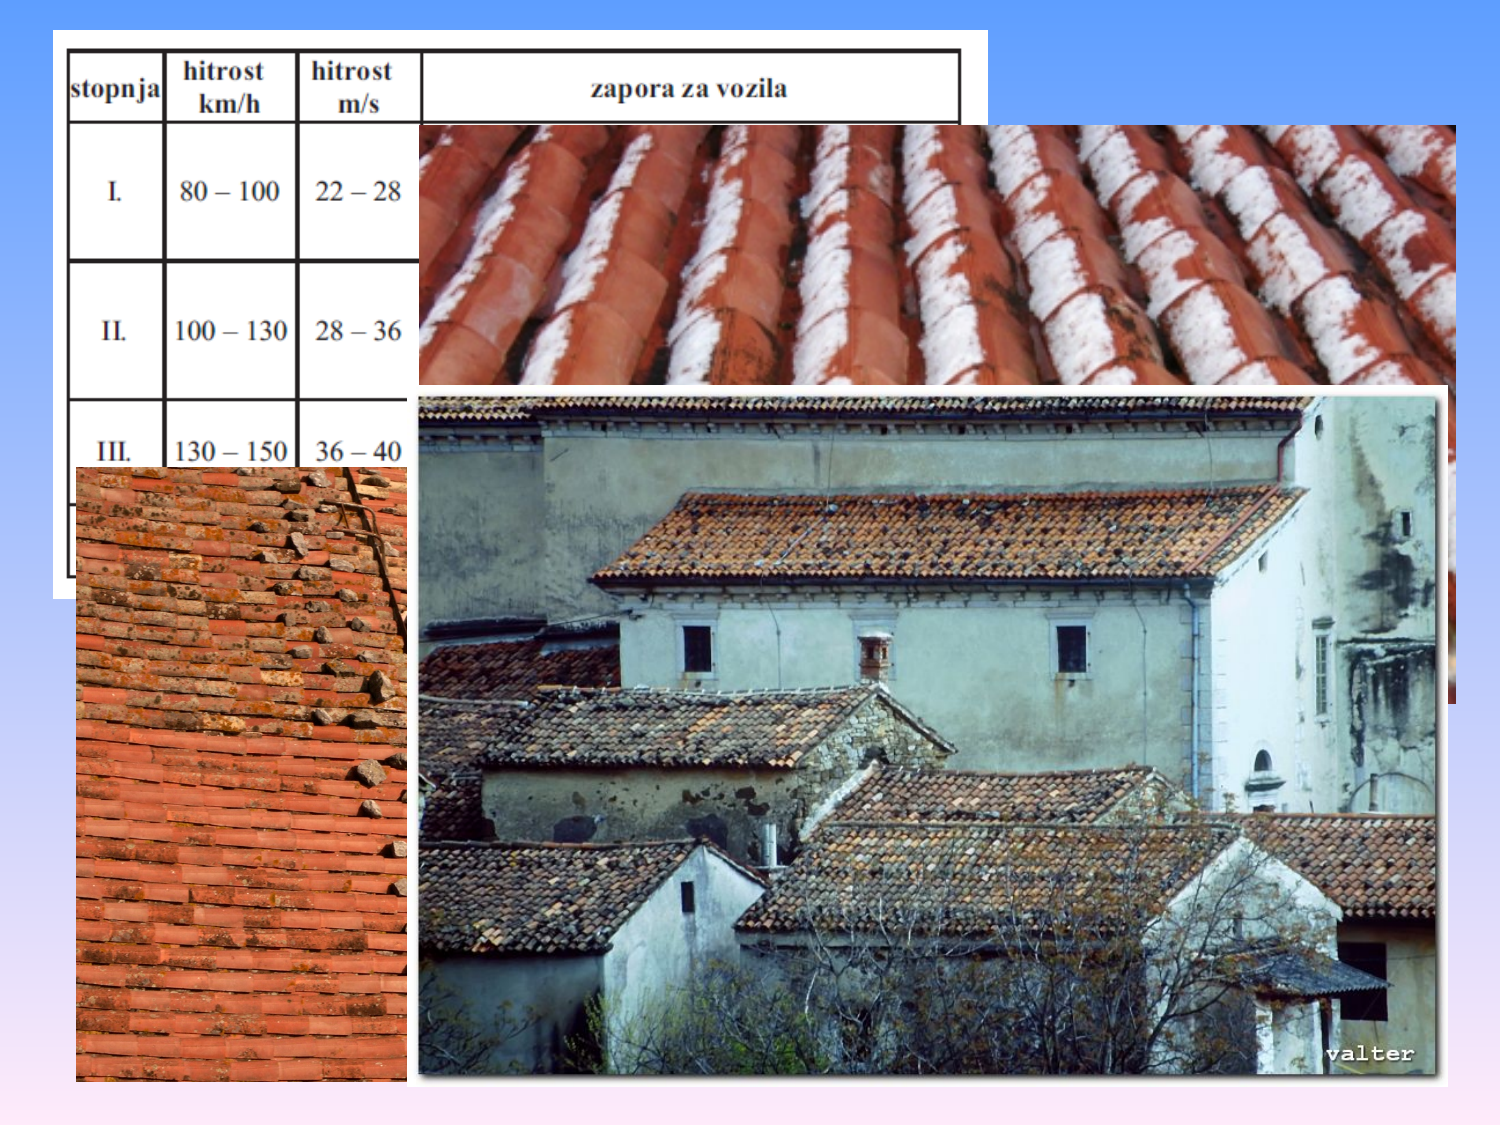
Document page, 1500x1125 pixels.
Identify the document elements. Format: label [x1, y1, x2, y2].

picture [53, 30, 1456, 1087]
